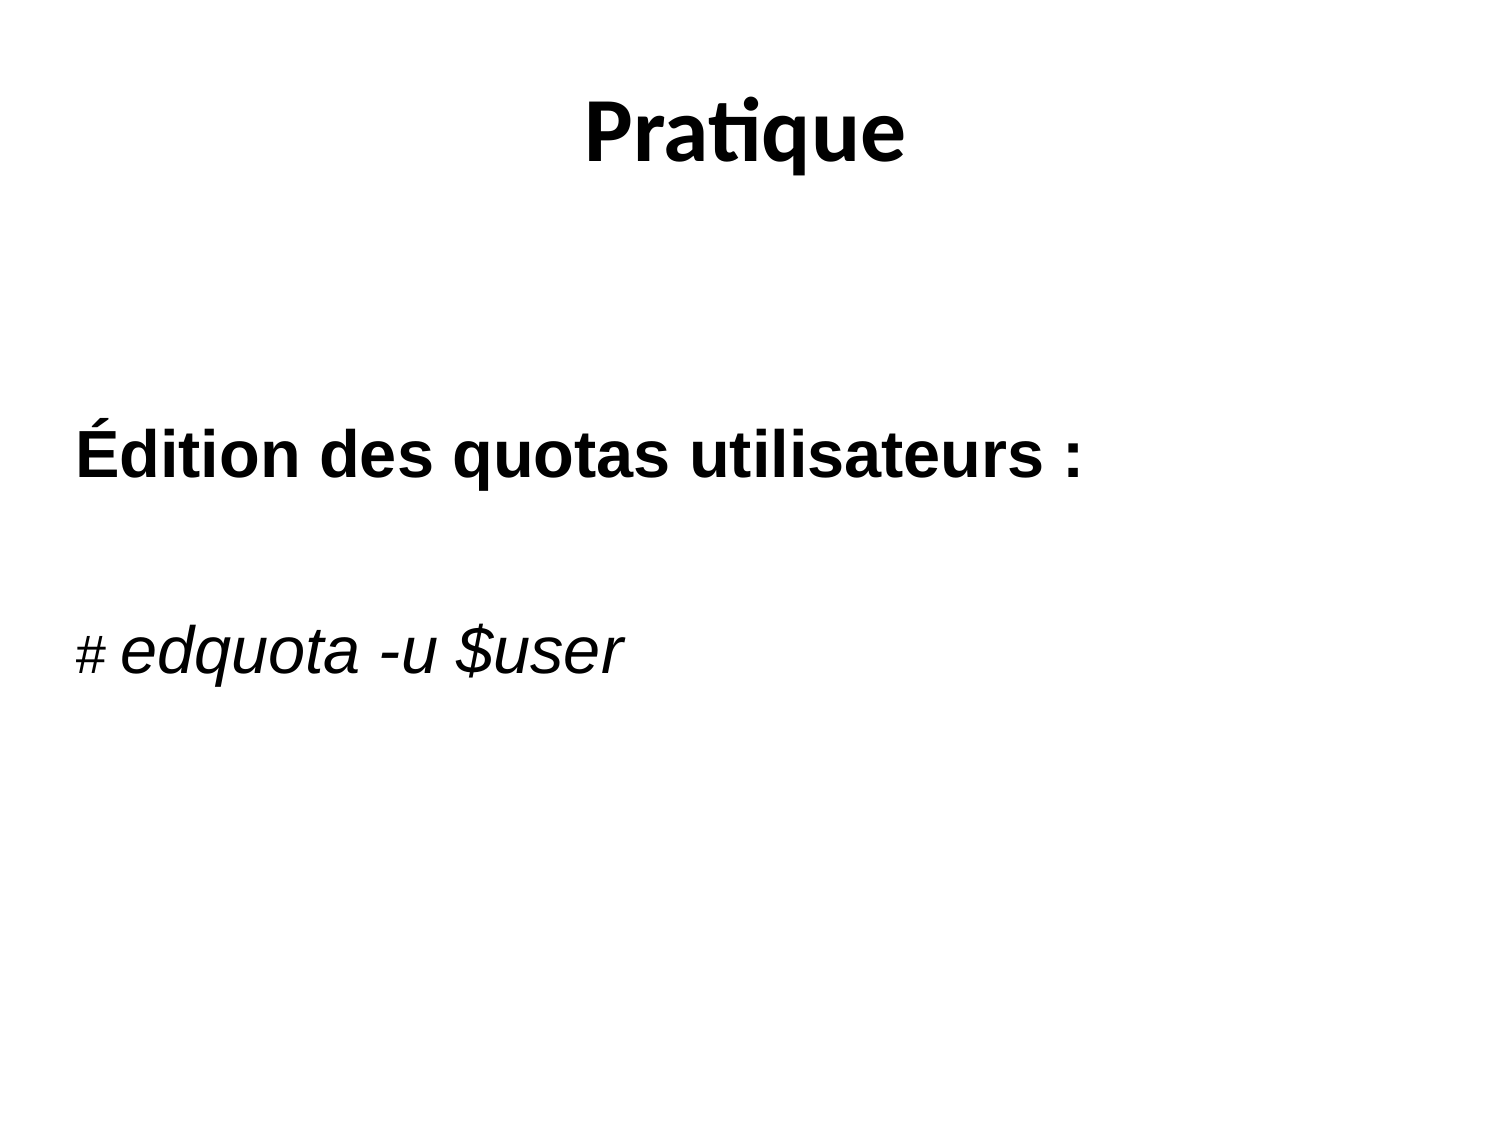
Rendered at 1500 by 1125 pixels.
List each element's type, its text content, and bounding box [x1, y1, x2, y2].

subtitle Édition des quotas utilisateurs : # edquota -u $user [75, 263, 1425, 916]
title Pratique [75, 45, 1425, 233]
